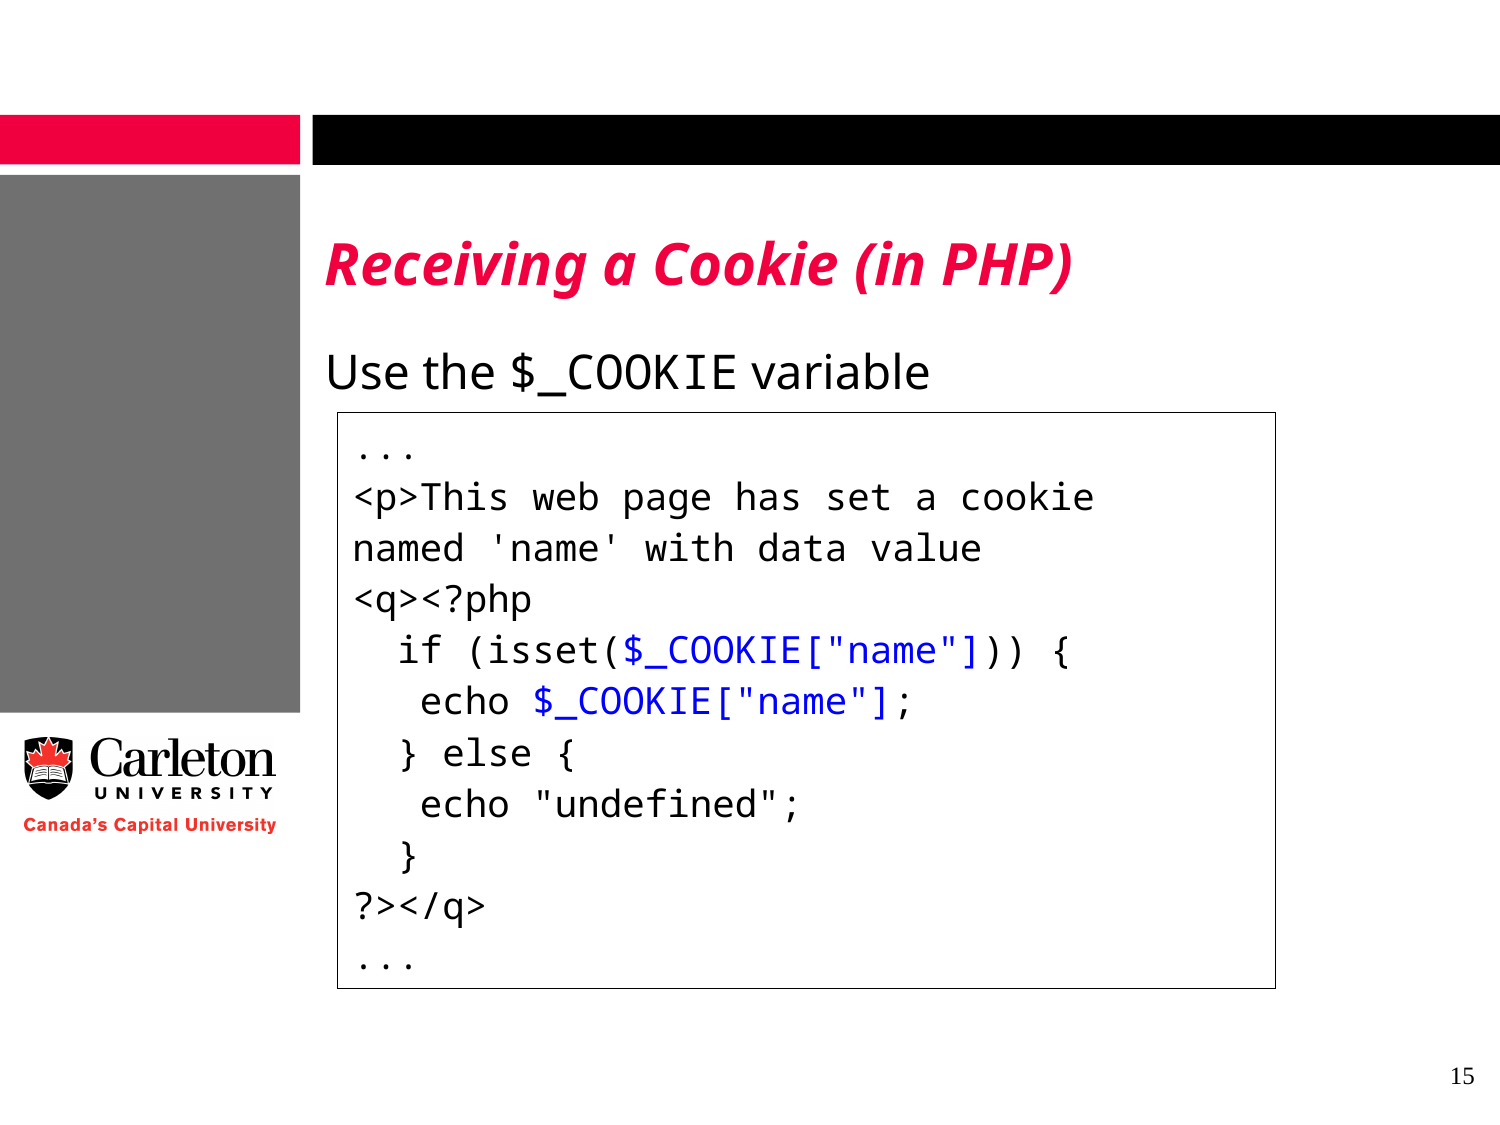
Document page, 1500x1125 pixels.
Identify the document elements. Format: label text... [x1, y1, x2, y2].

title Receiving a Cookie (in PHP) [324, 187, 1450, 324]
list Use the $_COOKIE variable [324, 324, 1450, 1051]
picture [24, 737, 276, 834]
text_box ... <p>This web page has set a cookie named 'name' with data value <q><?php if (isset($_COOKIE["name"])) { echo $_COOKIE["name"]; } else { echo "undefined"; } ?></q> ... [337, 412, 1276, 982]
